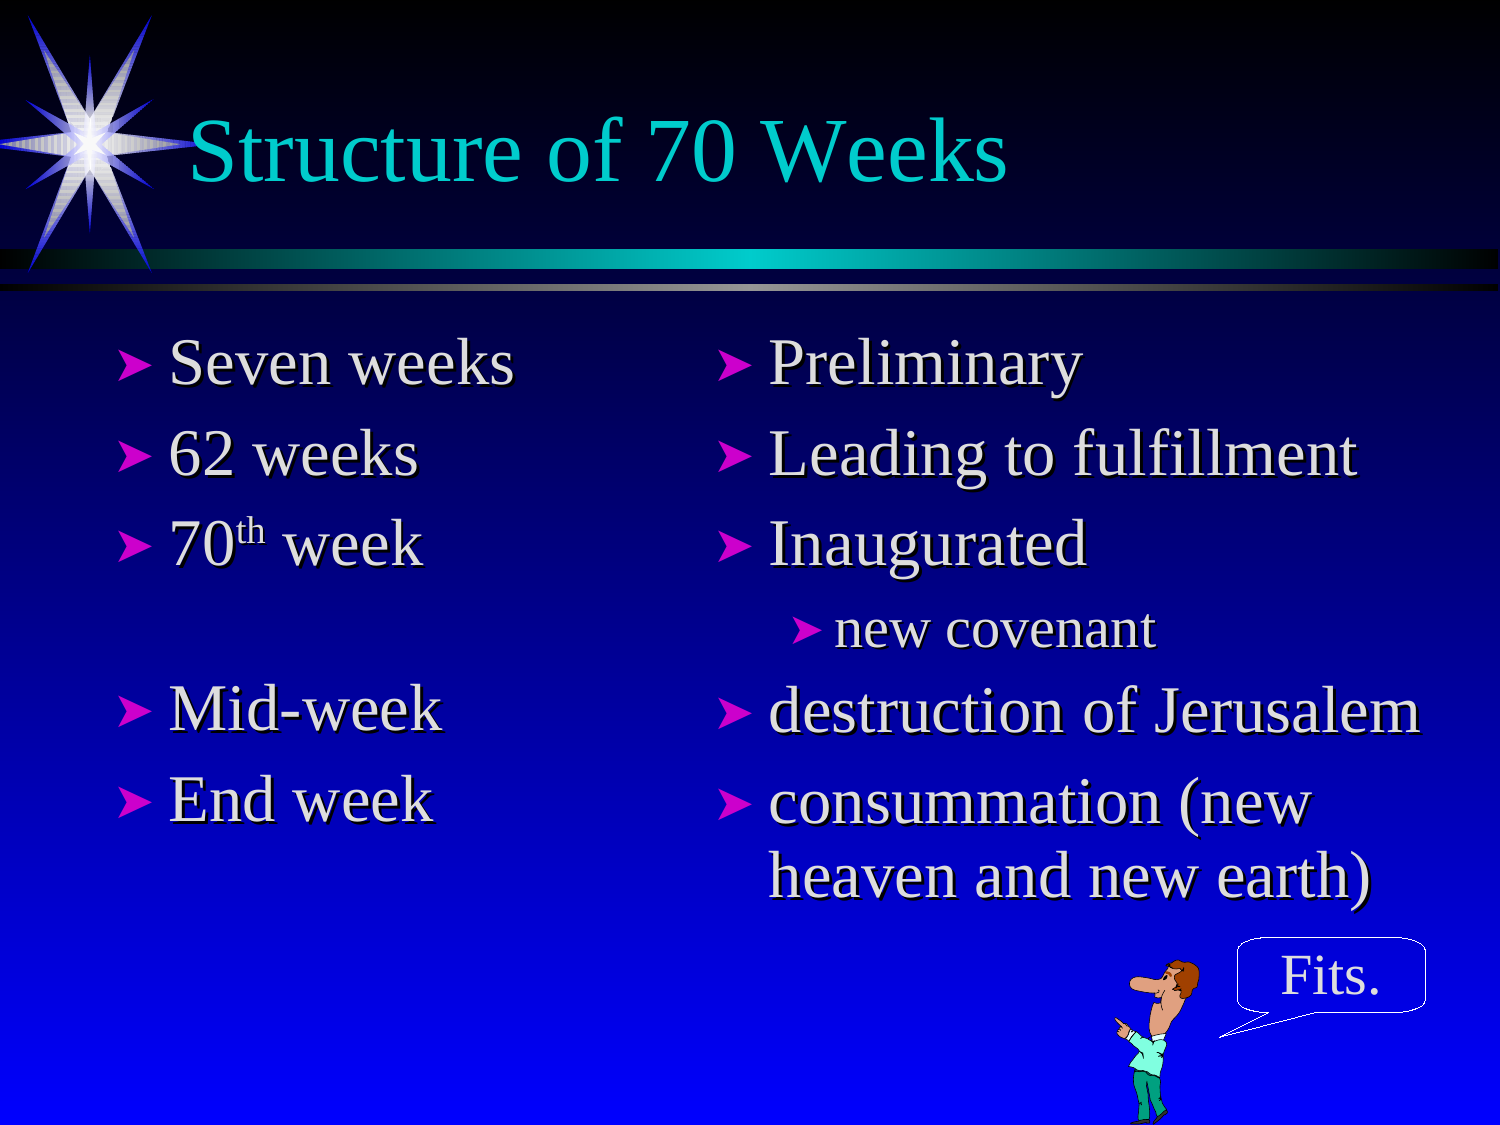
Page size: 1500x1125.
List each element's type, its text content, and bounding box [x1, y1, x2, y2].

text_box Fits. [1219, 949, 1426, 1038]
list Preliminary Leading to fulfillment Inaugurated new covenant [712, 324, 1426, 660]
list Seven weeks 62 weeks 70th week Mid-week End week [112, 324, 735, 1001]
title Structure of 70 Weeks [187, 56, 1463, 244]
list destruction of Jerusalem consummation (new heaven and new earth) [712, 673, 1426, 949]
chart [1114, 959, 1201, 1125]
